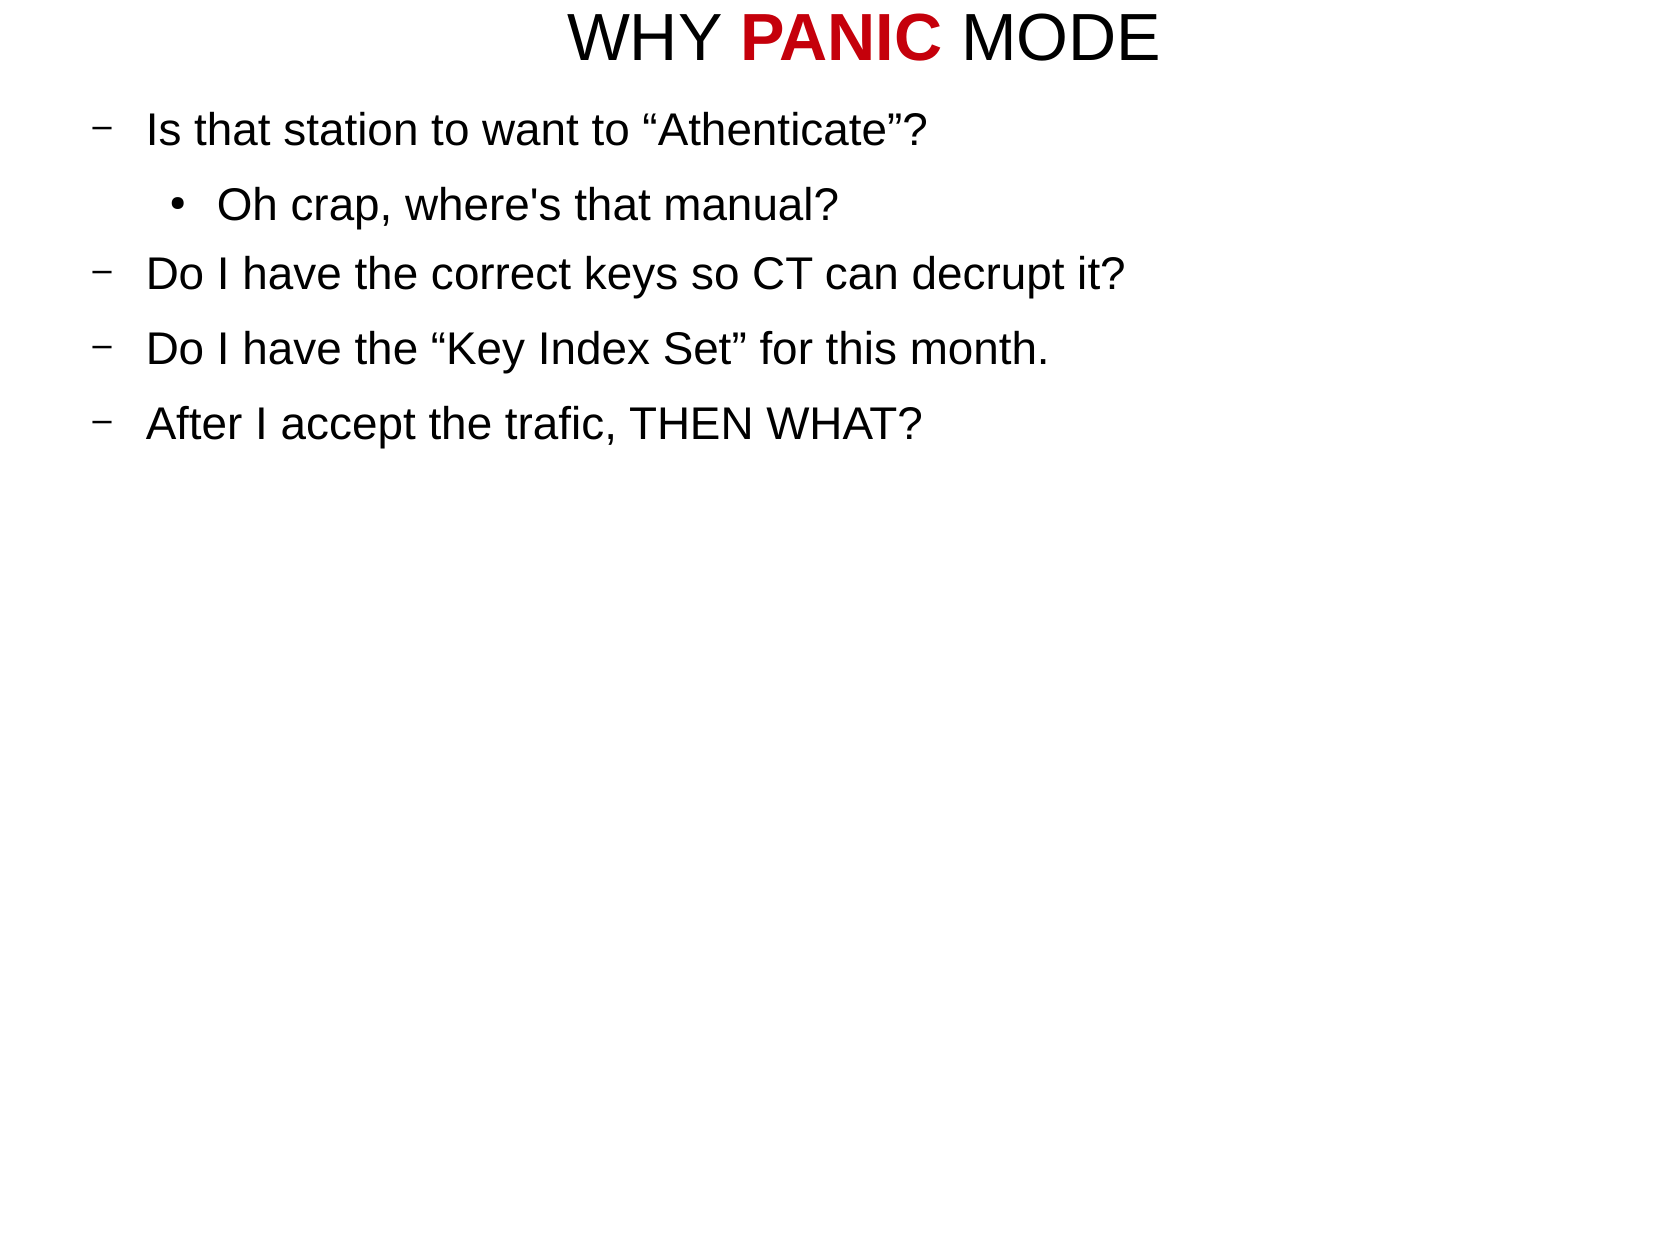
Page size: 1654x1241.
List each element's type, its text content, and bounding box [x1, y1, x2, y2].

list WHY PANIC MODE Is that station to want to “Athenticate”? Oh crap, where's that manual? Do I have the correct keys so CT can decrupt it? Do I have the “Key Index Set” for this month. After I accept the trafic, THEN WHAT? [4, 0, 1654, 1109]
